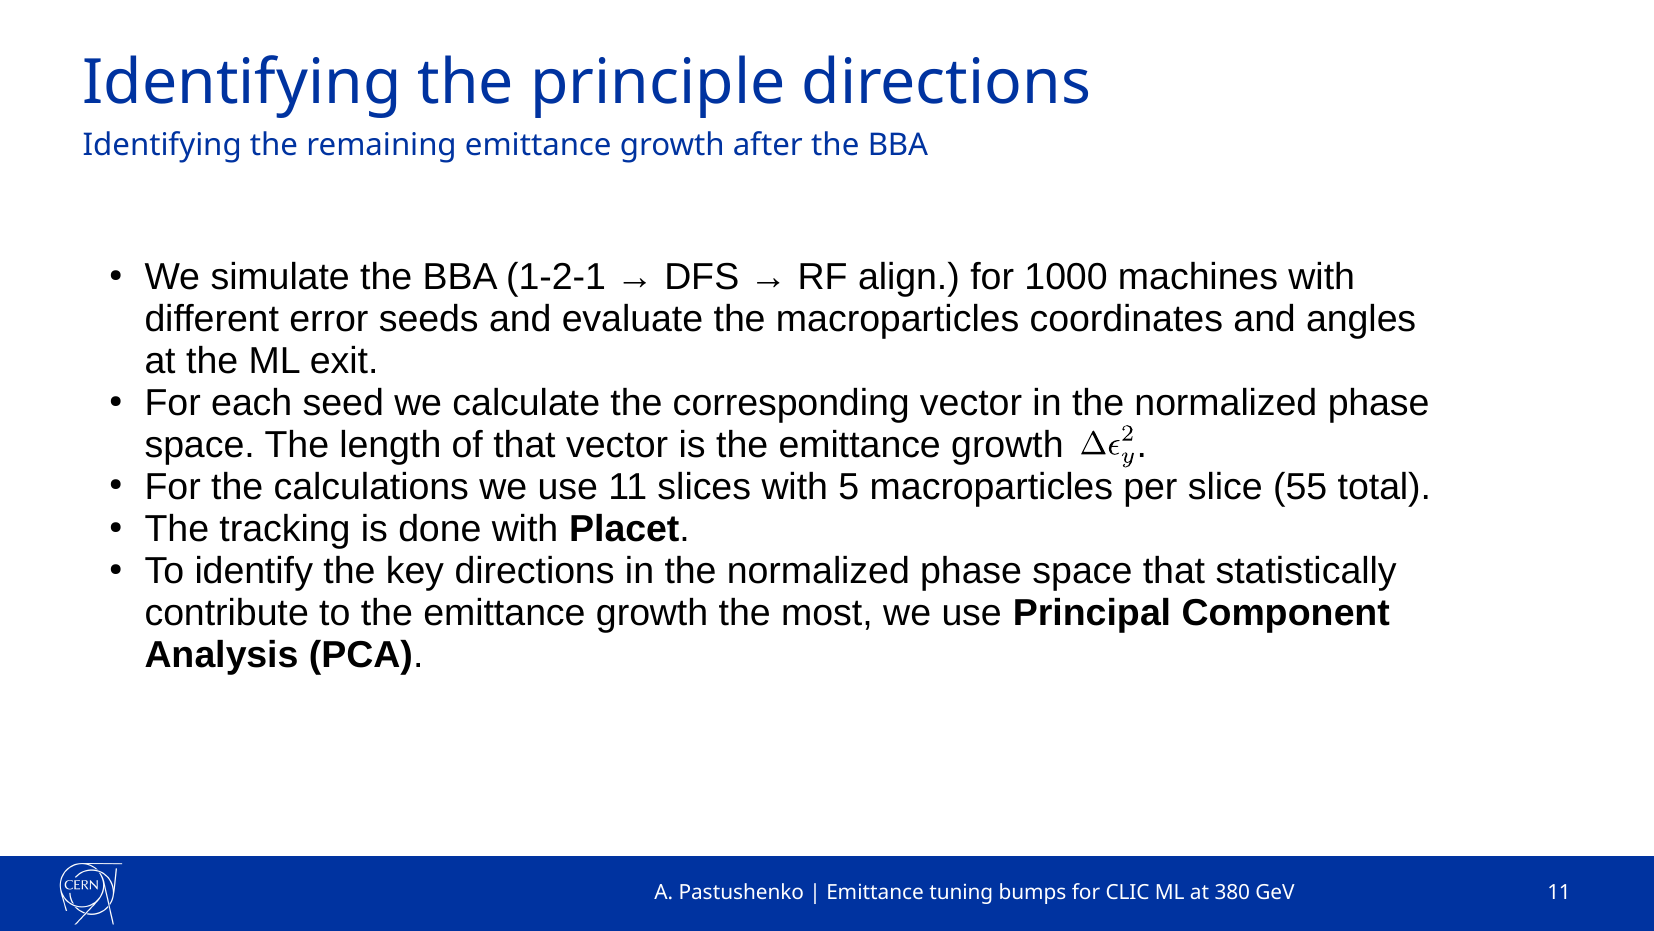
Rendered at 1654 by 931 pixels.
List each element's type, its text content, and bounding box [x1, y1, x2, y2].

text_box We simulate the BBA (1-2-1 → DFS → RF align.) for 1000 machines with different error seeds and evaluate the macroparticles coordinates and angles at the ML exit. For each seed we calculate the corresponding vector in the normalized phase space. The length of that vector is the emittance growth . For the calculations we use 11 slices with 5 macroparticles per slice (55 total). The tracking is done with Placet. To identify the key directions in the normalized phase space that statistically contribute to the emittance growth the most, we use Principal Component Analysis (PCA). [94, 248, 1453, 683]
picture [56, 859, 127, 928]
title Identifying the principle directions Identifying the remaining emittance growth after the BBA [82, 37, 1571, 193]
text_box [1081, 425, 1134, 468]
